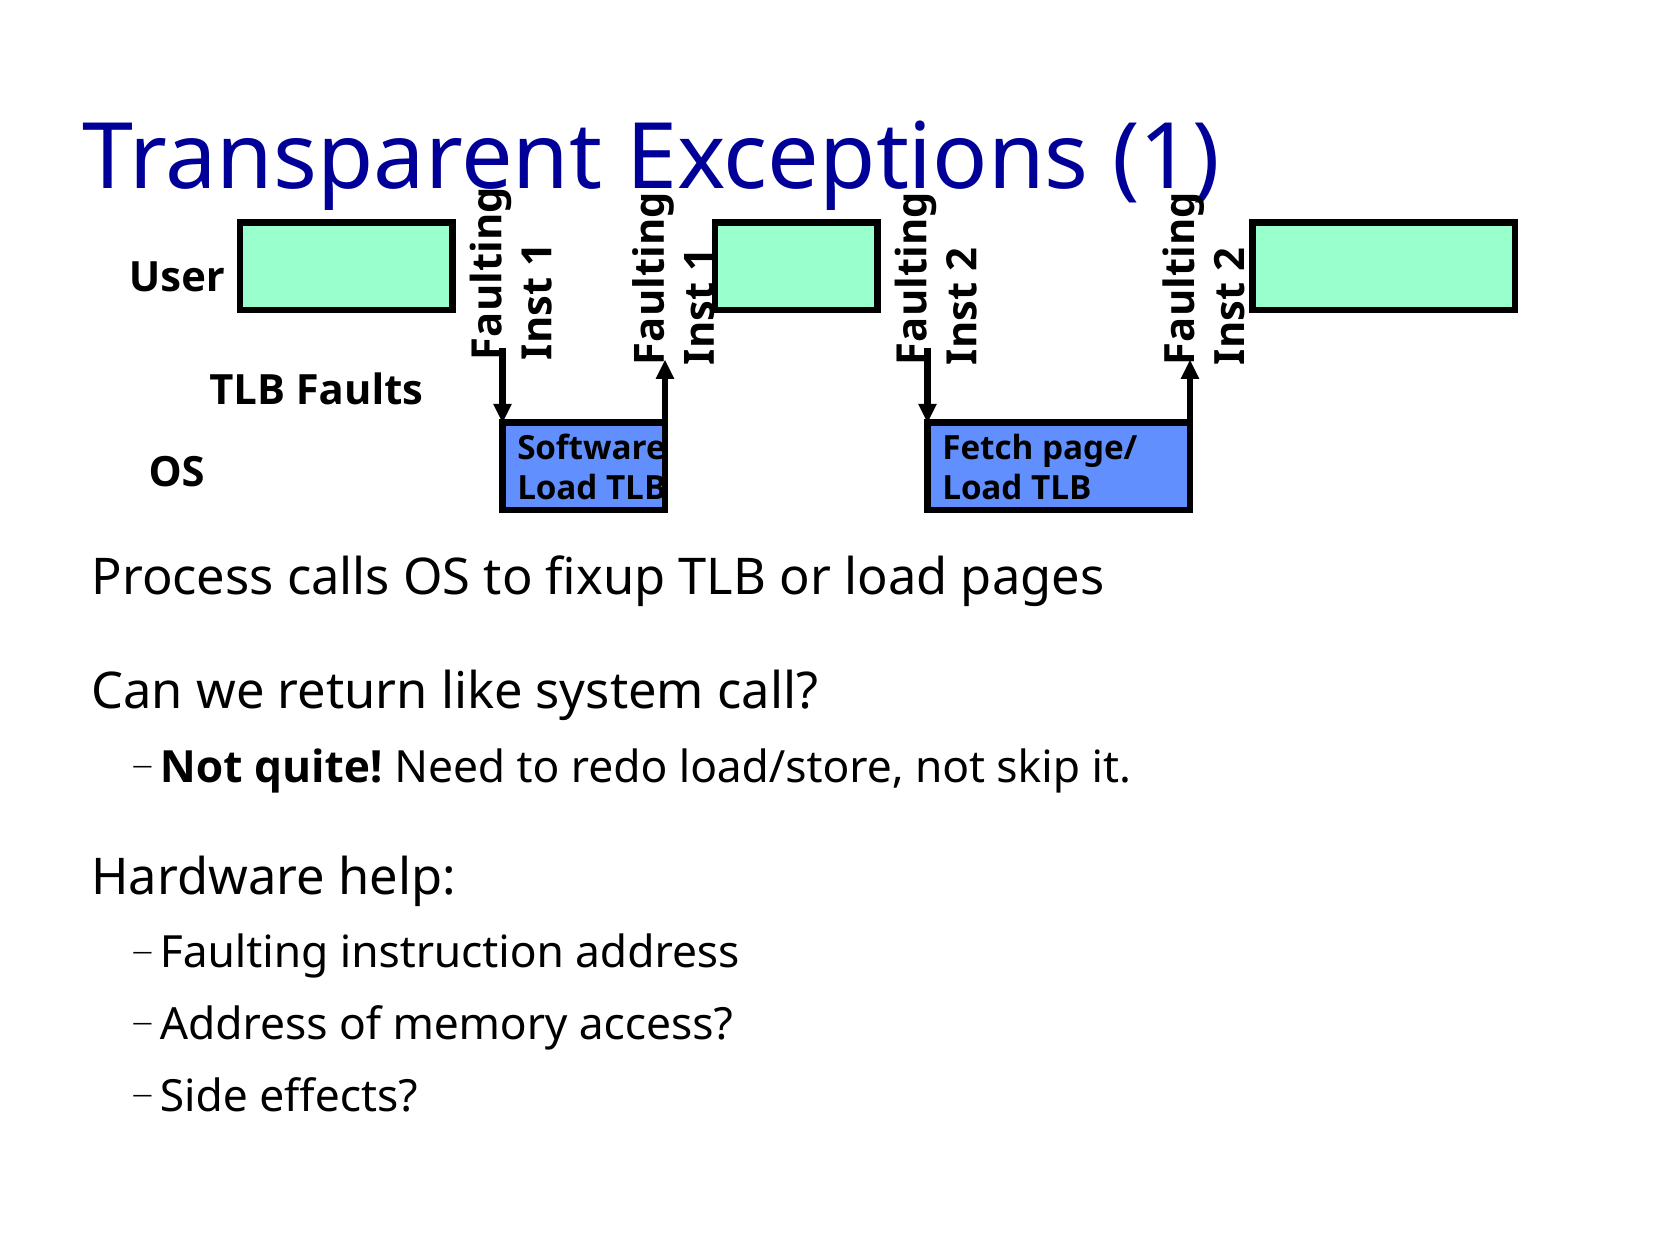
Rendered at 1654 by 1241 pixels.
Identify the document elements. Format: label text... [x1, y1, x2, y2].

list Process calls OS to fixup TLB or load pages Can we return like system call? Not quite! Need to redo load/store, not skip it. Hardware help: Faulting instruction address Address of memory access? Side effects? [64, 540, 1576, 1126]
text_box Software Load TLB [502, 422, 665, 511]
text_box Faulting Inst 1 [615, 176, 730, 380]
text_box Fetch page/ Load TLB [927, 422, 1190, 511]
text_box [240, 222, 452, 311]
text_box [730, 222, 877, 311]
text_box OS [133, 438, 220, 503]
text_box TLB Faults [194, 355, 439, 420]
text_box Faulting Inst 2 [877, 176, 993, 380]
text_box User [114, 242, 240, 308]
text_box Faulting Inst 1 [452, 171, 568, 375]
text_box Faulting Inst 2 [1145, 176, 1260, 380]
title Transparent Exceptions (1) [82, 49, 1571, 257]
text_box [1260, 222, 1516, 311]
